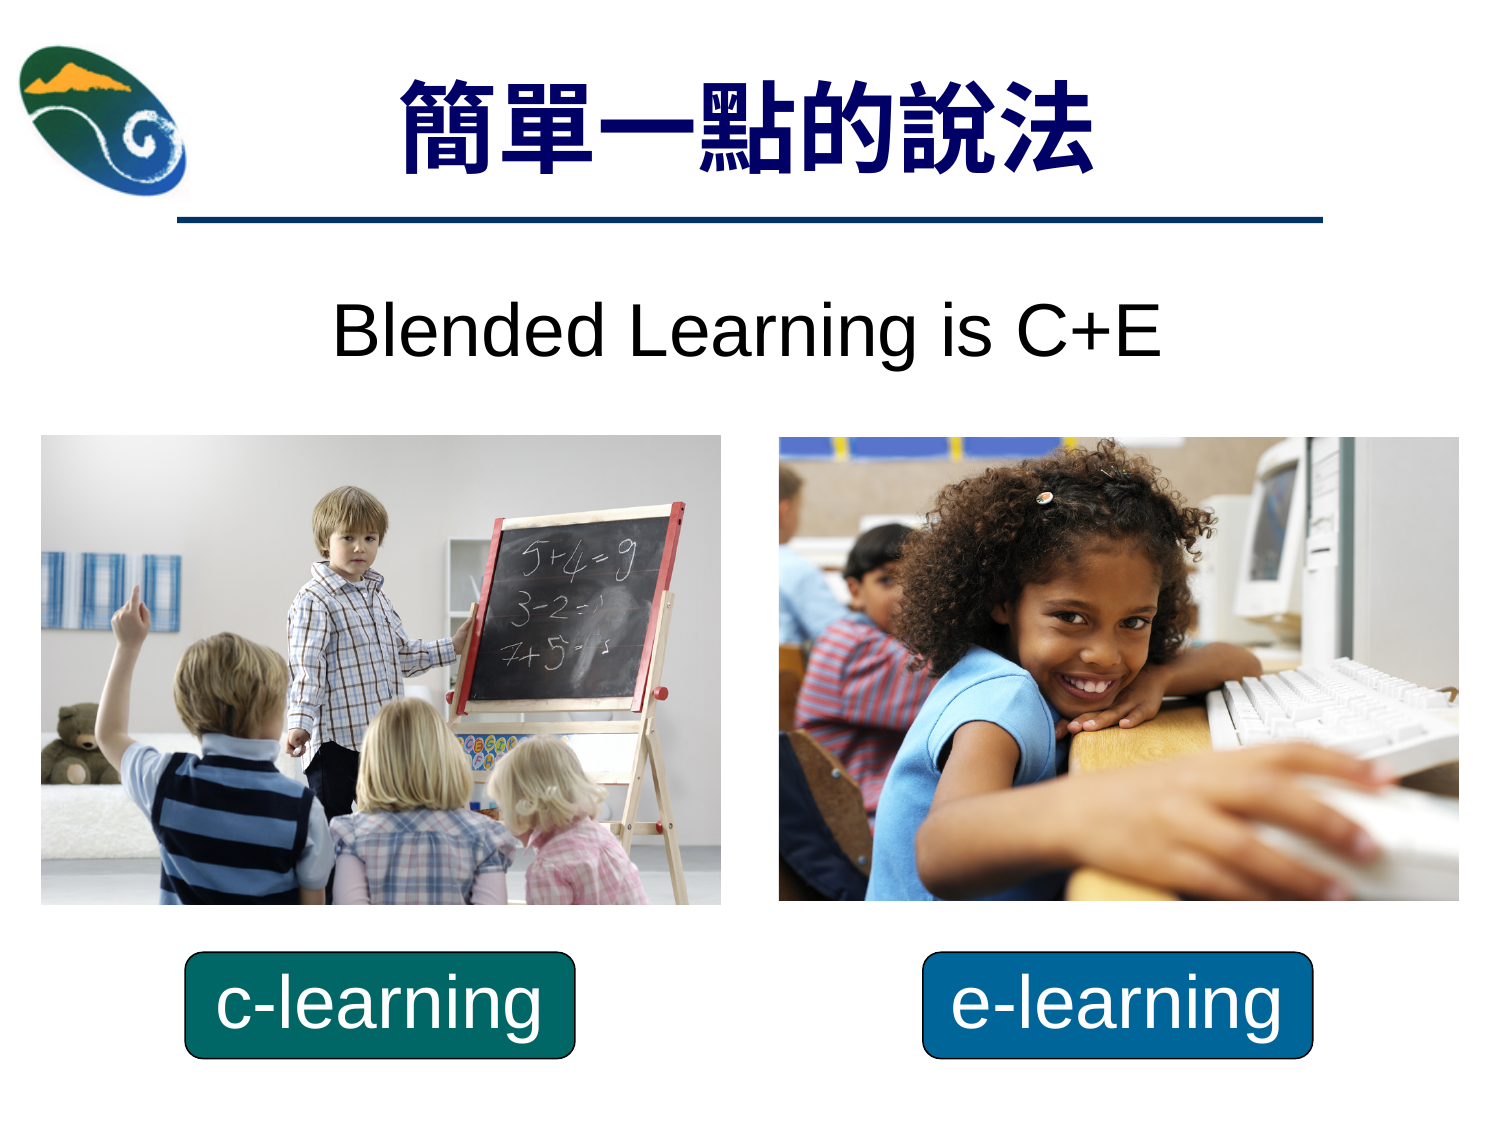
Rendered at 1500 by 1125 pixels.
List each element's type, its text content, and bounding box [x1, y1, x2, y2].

picture [41, 435, 721, 905]
text_box c-learning [185, 952, 575, 1059]
picture [778, 437, 1459, 901]
text_box 簡單一點的說法 [190, 55, 1385, 196]
text_box e-learning [922, 952, 1313, 1059]
text_box Blended Learning is C+E [129, 244, 1366, 409]
picture [17, 42, 190, 199]
